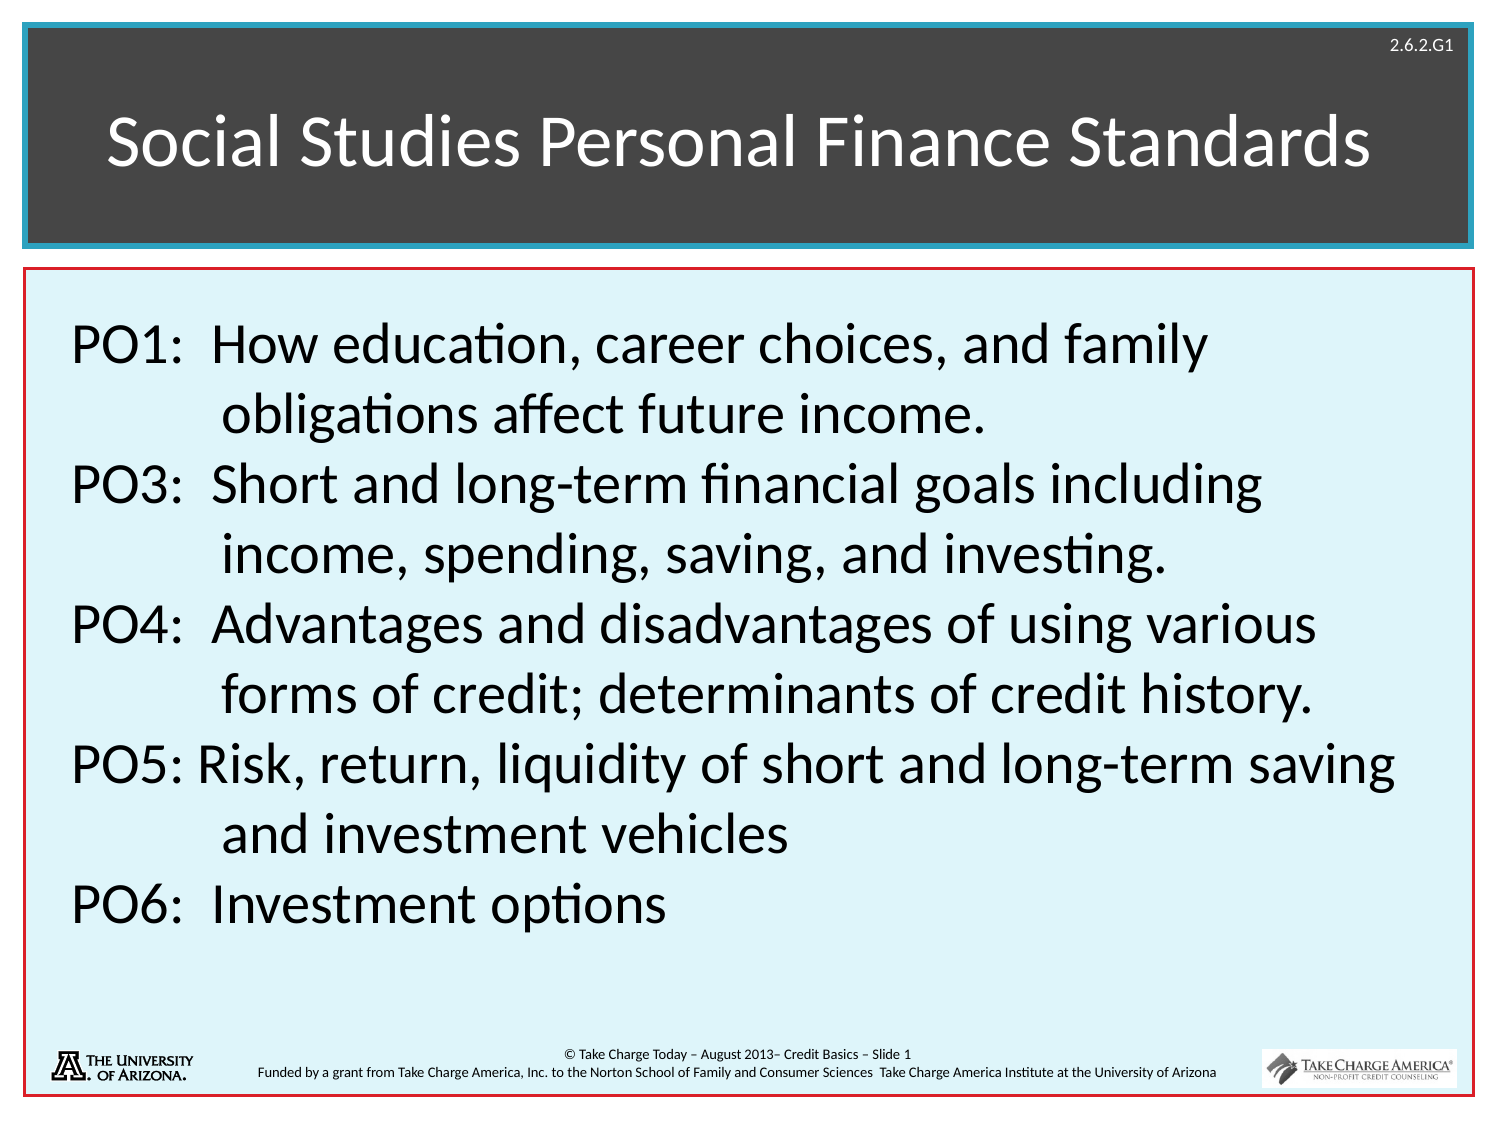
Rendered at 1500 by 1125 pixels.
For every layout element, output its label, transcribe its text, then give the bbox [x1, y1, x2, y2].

text_box PO1: How education, career choices, and family obligations affect future income. PO3: Short and long-term financial goals including income, spending, saving, and investing. PO4: Advantages and disadvantages of using various forms of credit; determinants of credit history. PO5: Risk, return, liquidity of short and long-term saving and investment vehicles PO6: Investment options [56, 297, 1461, 949]
text_box Social Studies Personal Finance Standards [91, 84, 1437, 191]
